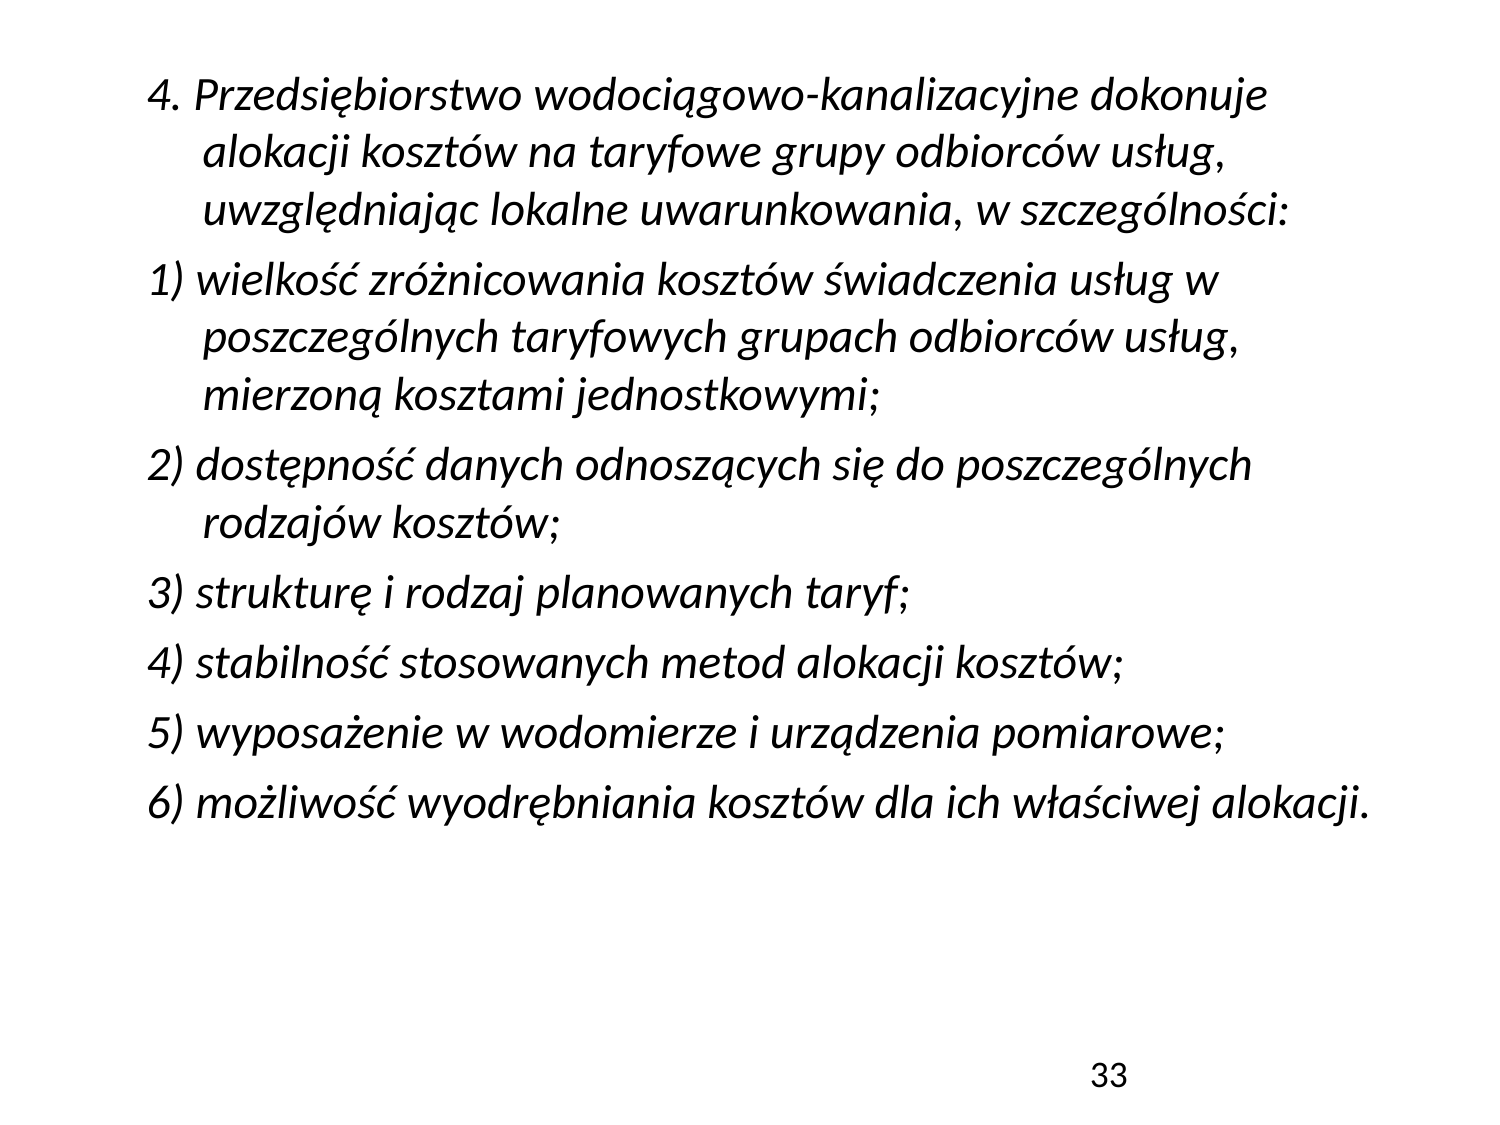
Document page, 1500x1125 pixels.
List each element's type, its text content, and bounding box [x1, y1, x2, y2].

list 4. Przedsiębiorstwo wodociągowo-kanalizacyjne dokonuje alokacji kosztów na taryfowe grupy odbiorców usług, uwzględniając lokalne uwarunkowania, w szczególności: 1) wielkość zróżnicowania kosztów świadczenia usług w poszczególnych taryfowych grupach odbiorców usług, mierzoną kosztami jednostkowymi; 2) dostępność danych odnoszących się do poszczególnych rodzajów kosztów; 3) strukturę i rodzaj planowanych taryf; 4) stabilność stosowanych metod alokacji kosztów; 5) wyposażenie w wodomierze i urządzenia pomiarowe; 6) możliwość wyodrębniania kosztów dla ich właściwej alokacji. [75, 54, 1426, 1005]
text_box 29 [1074, 1042, 1426, 1103]
